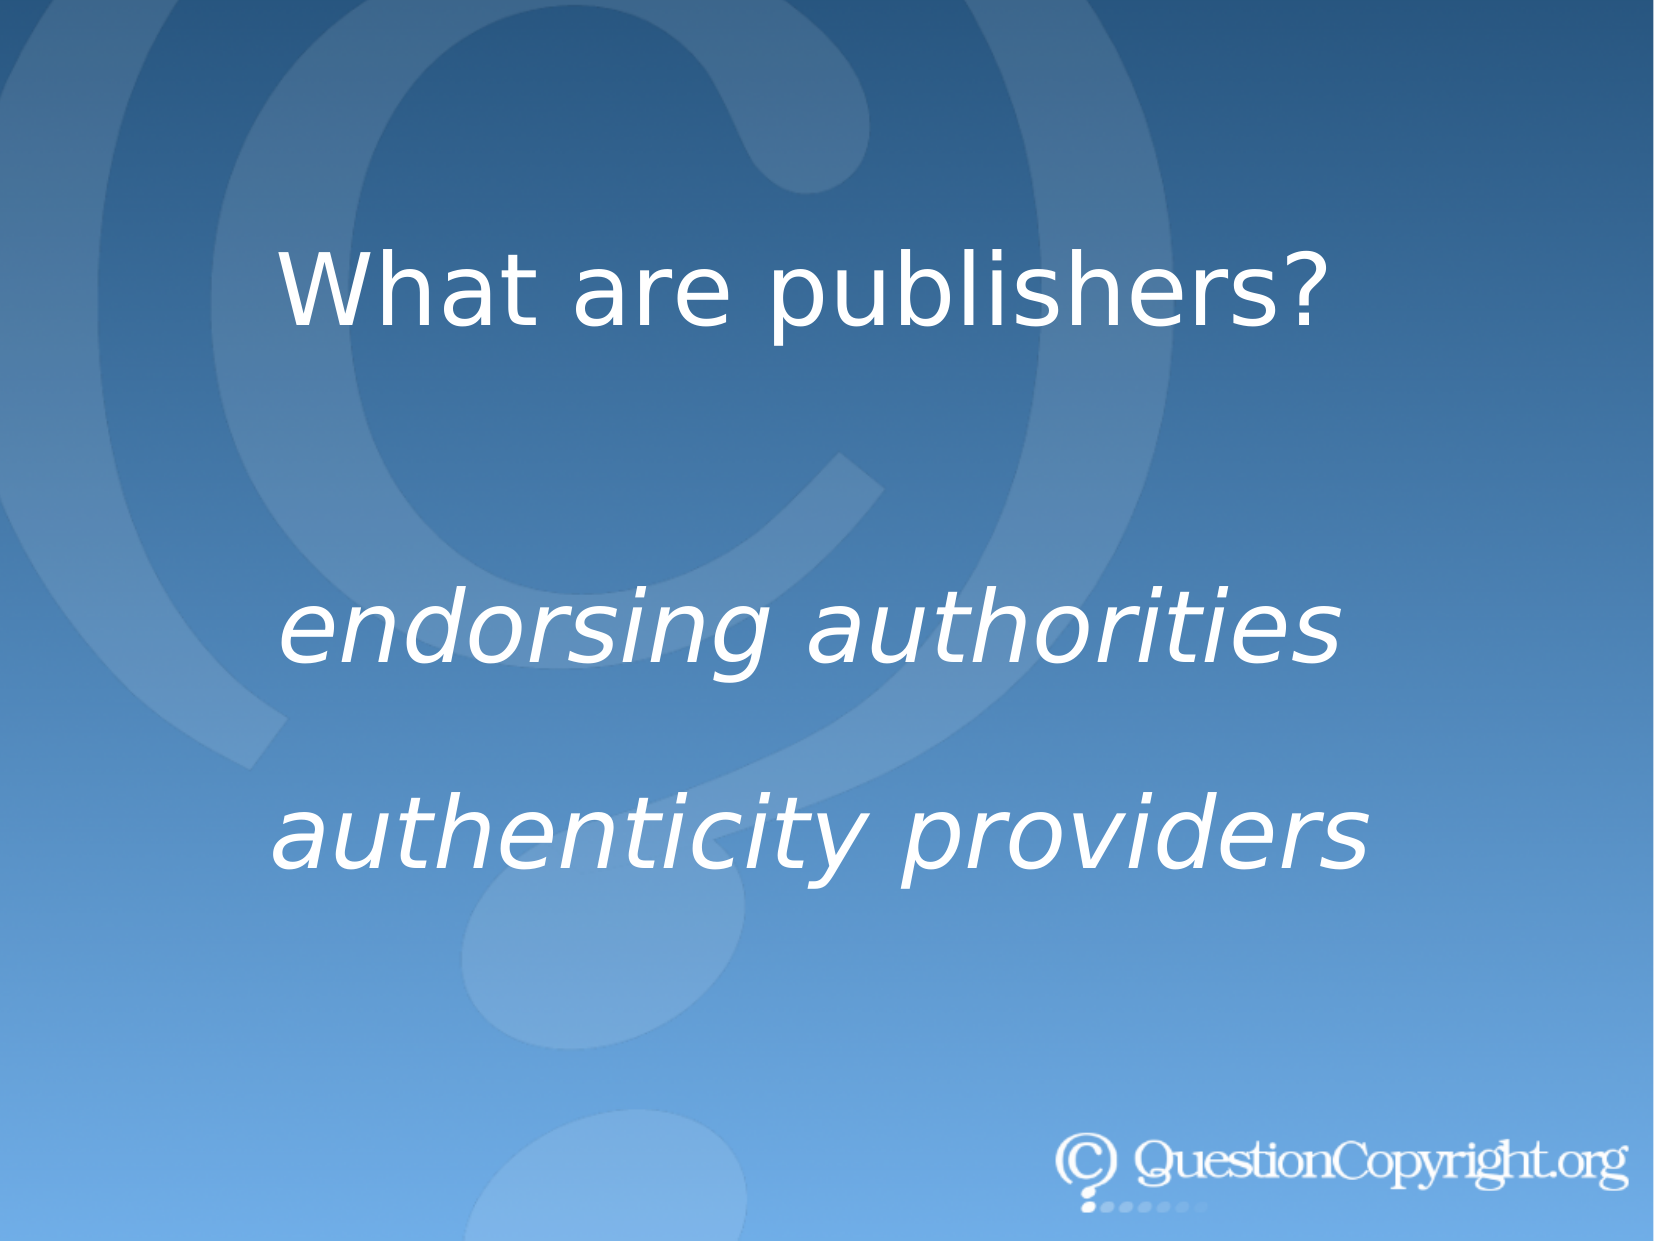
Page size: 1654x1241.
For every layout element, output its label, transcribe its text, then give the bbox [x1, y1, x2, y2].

text_box endorsing authorities [262, 562, 1360, 694]
picture [0, 0, 1654, 1241]
text_box authenticity providers [254, 768, 1388, 901]
text_box What are publishers? [261, 225, 1351, 357]
